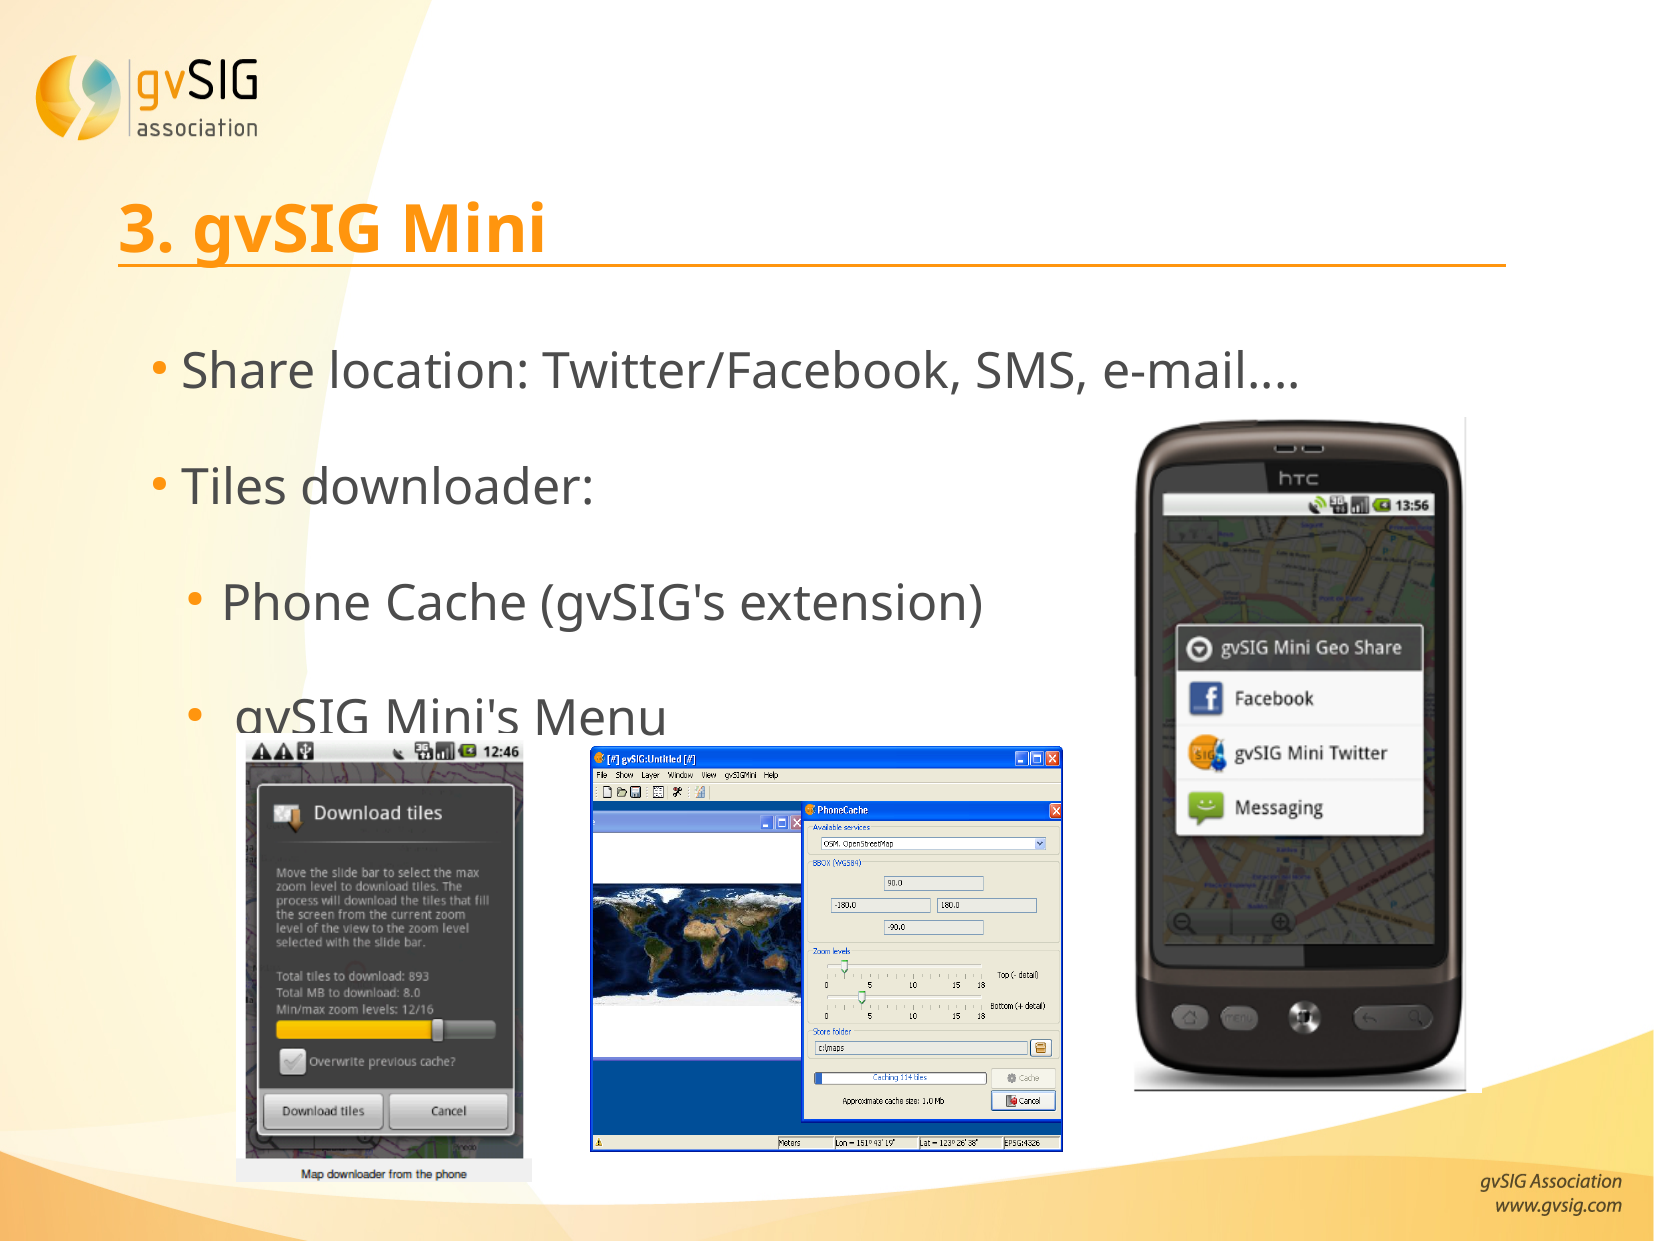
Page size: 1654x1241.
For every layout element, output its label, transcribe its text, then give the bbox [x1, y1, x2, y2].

text_box Share location: Twitter/Facebook, SMS, e-mail.... Tiles downloader: Phone Cache (gvSIG's extension) gvSIG Mini's Menu [135, 212, 1595, 1117]
picture [0, 0, 1654, 1241]
title 3. gvSIG Mini [118, 177, 1607, 276]
